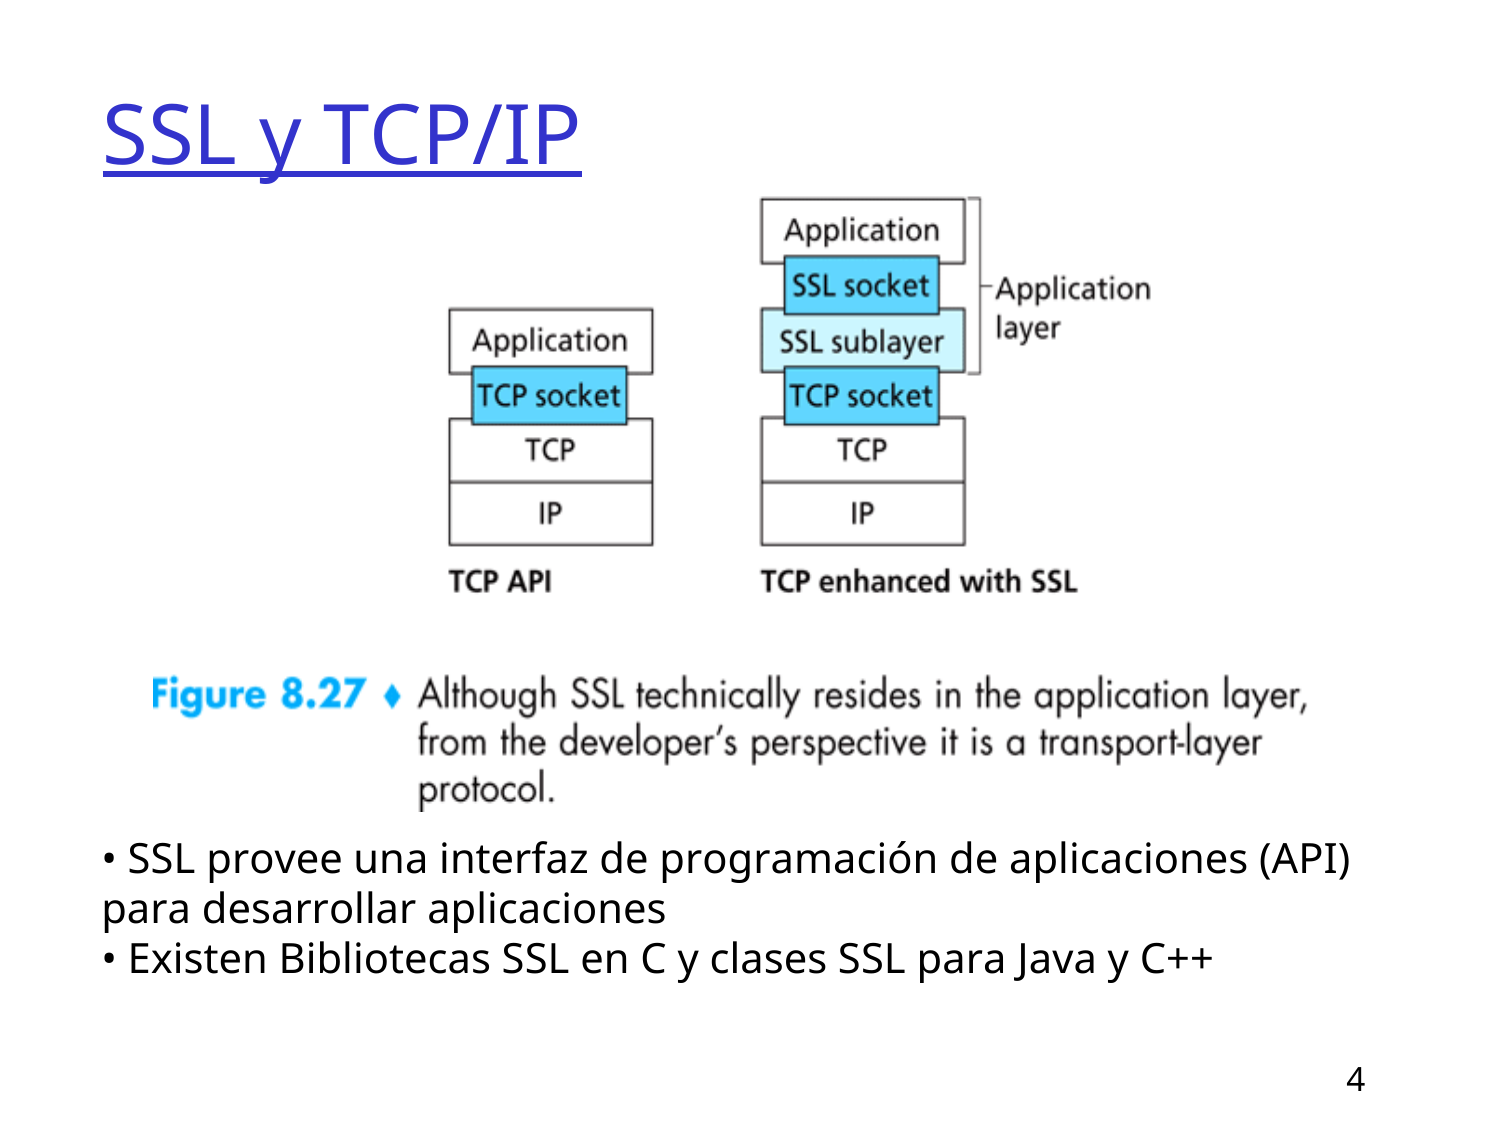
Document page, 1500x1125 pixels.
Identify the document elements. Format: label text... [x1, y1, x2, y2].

title SSL y TCP/IP [87, 37, 1363, 225]
picture [153, 195, 1309, 812]
text_box SSL provee una interfaz de programación de aplicaciones (API) para desarrollar aplicaciones Existen Bibliotecas SSL en C y clases SSL para Java y C++ [86, 824, 1367, 990]
